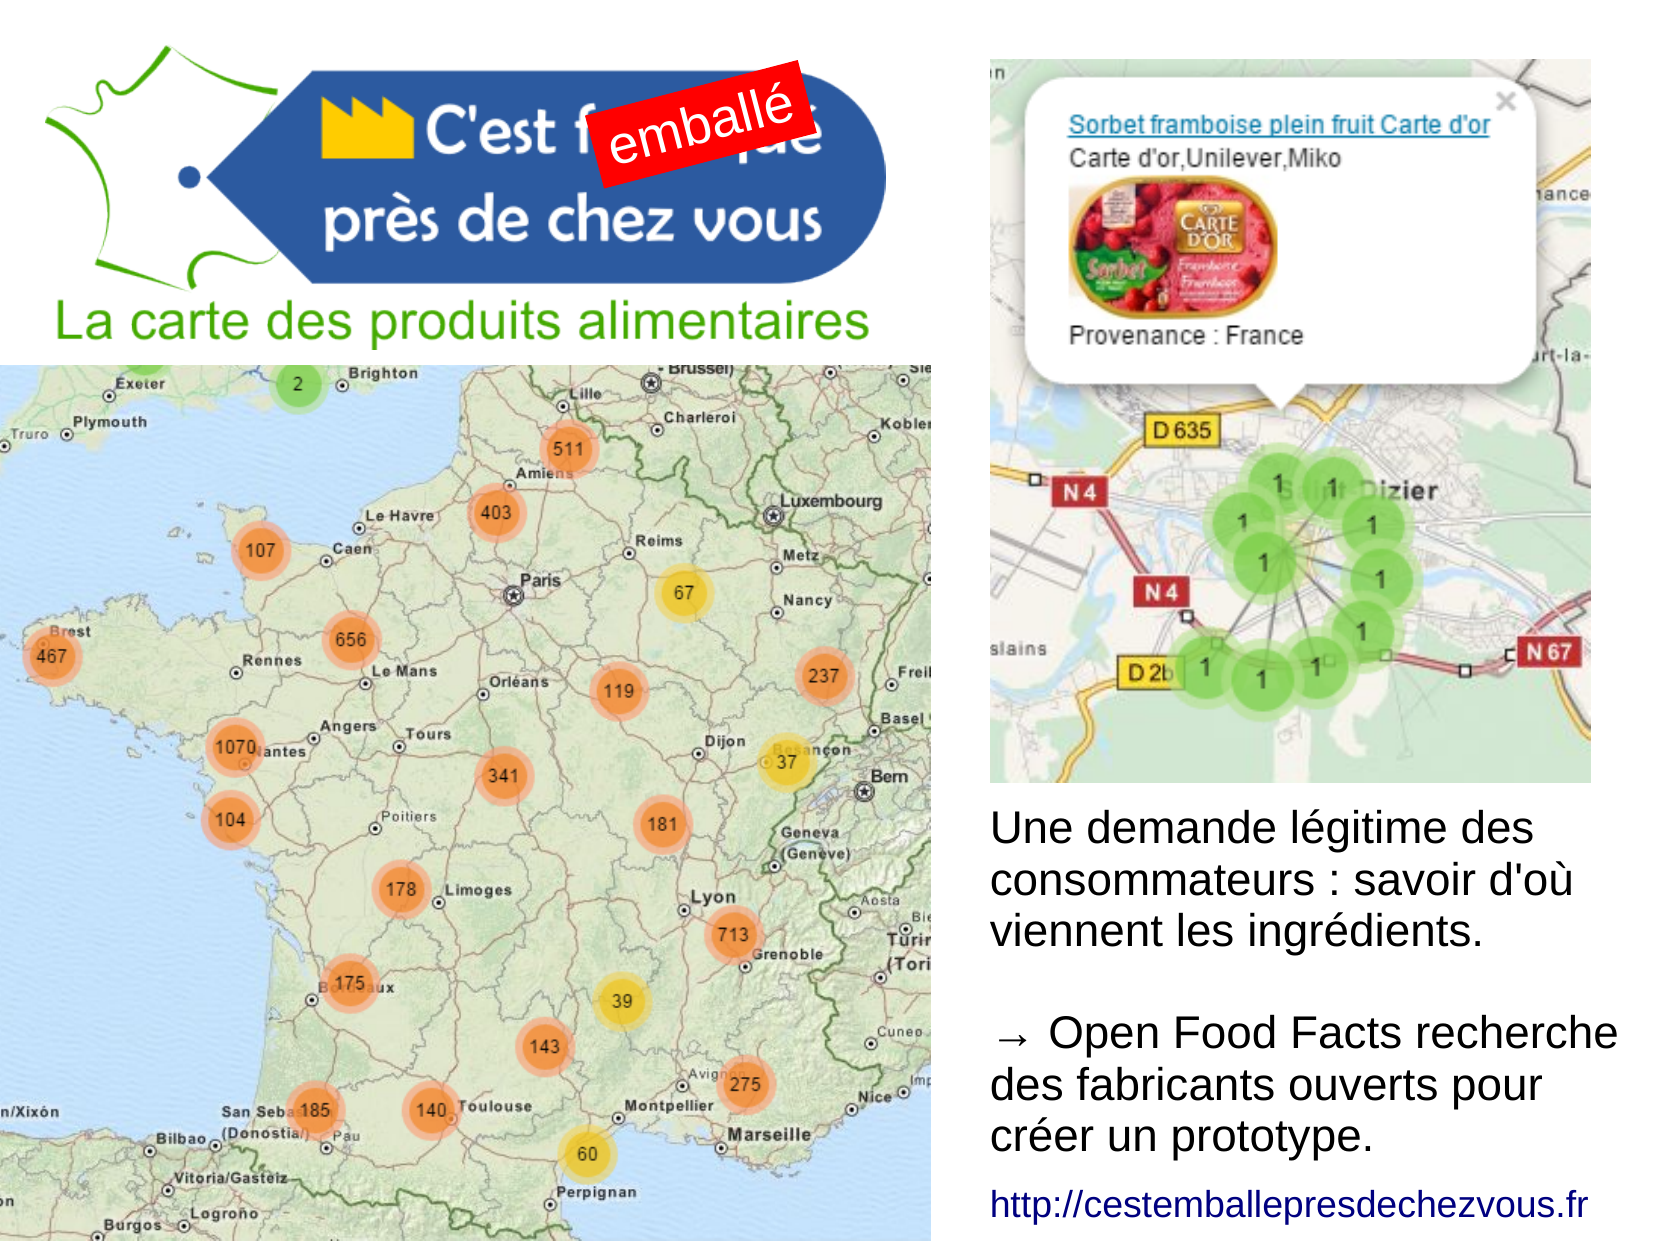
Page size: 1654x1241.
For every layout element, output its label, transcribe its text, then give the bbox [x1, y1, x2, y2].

text_box http://cestemballepresdechezvous.fr [975, 1176, 1654, 1241]
picture [45, 44, 886, 350]
picture [990, 59, 1591, 783]
picture [0, 365, 931, 1241]
text_box Une demande légitime des consommateurs : savoir d'où viennent les ingrédients. → Open Food Facts recherche des fabricants ouverts pour créer un prototype. [975, 795, 1636, 1174]
text_box emballé [585, 60, 817, 189]
